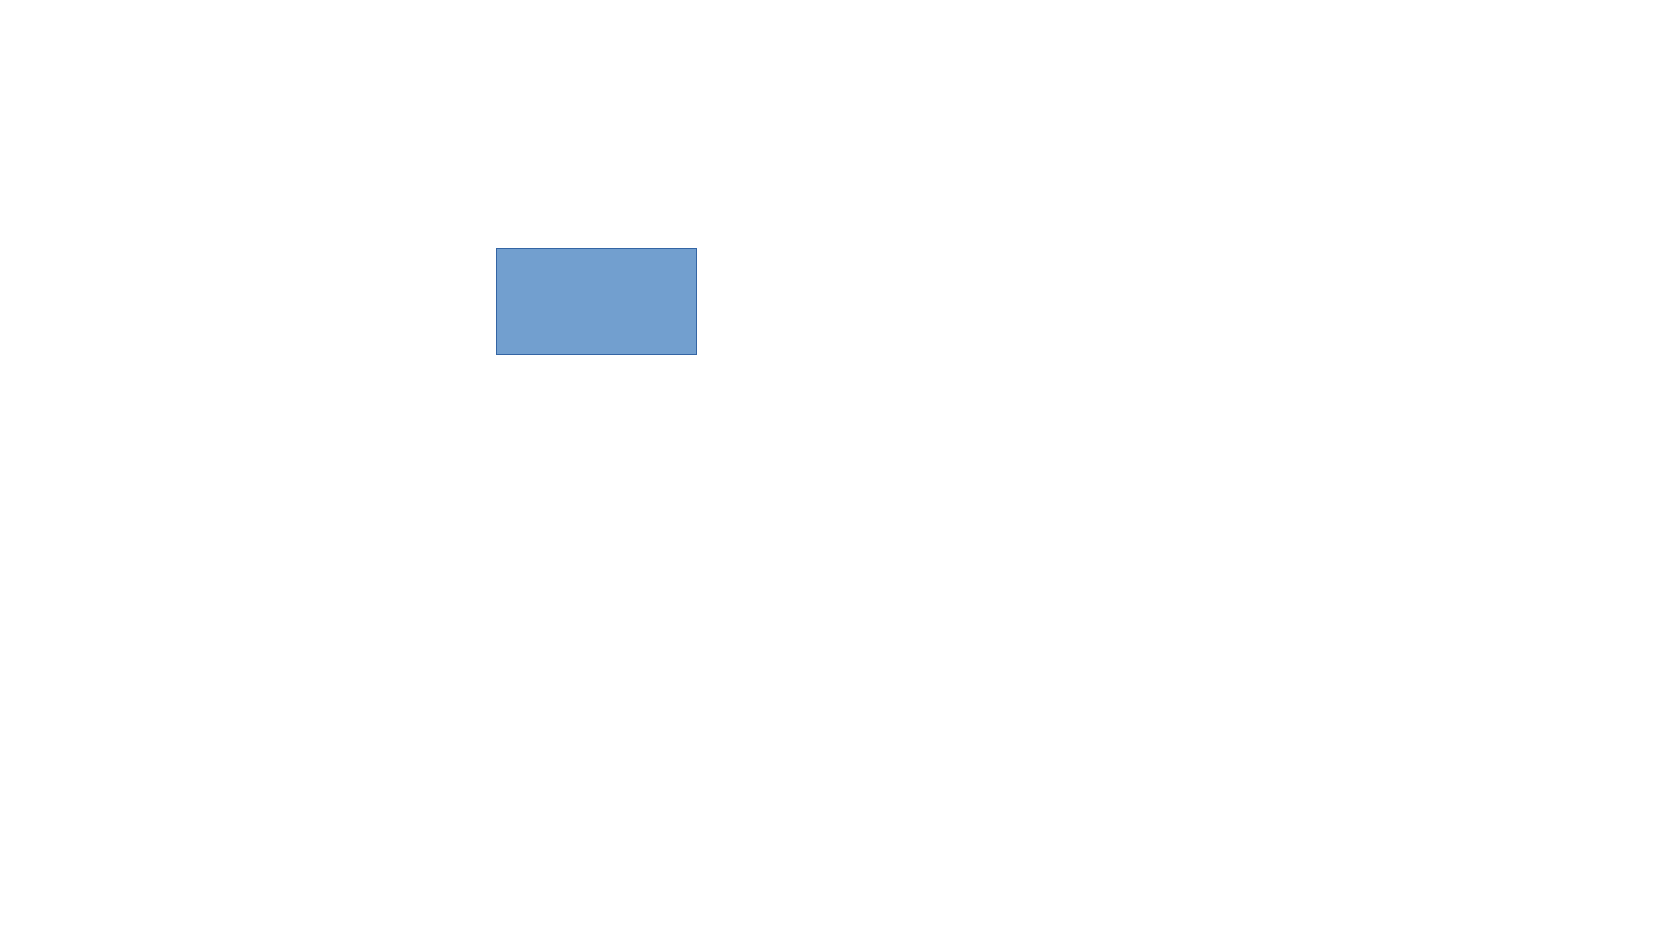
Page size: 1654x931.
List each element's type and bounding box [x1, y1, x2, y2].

text_box [496, 248, 697, 355]
